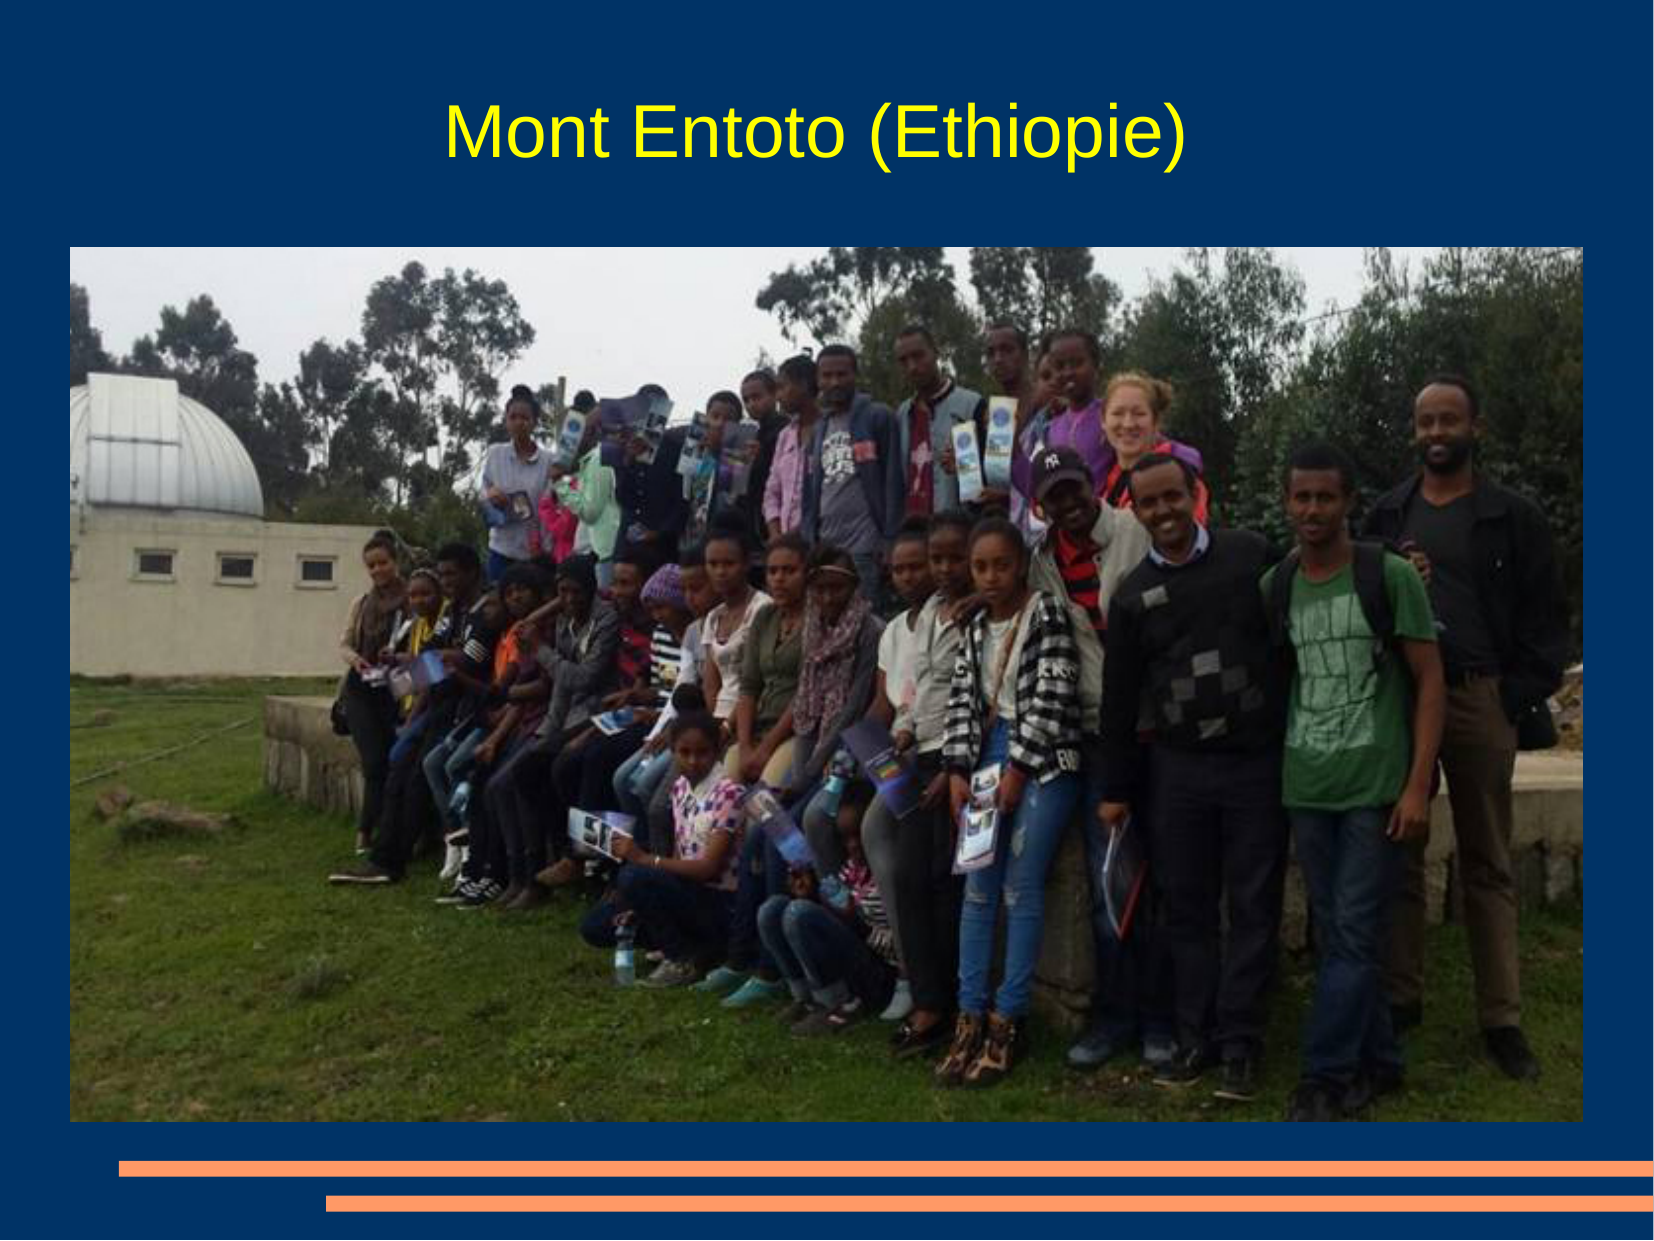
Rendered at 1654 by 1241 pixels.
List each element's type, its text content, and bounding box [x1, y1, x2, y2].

picture [70, 247, 1583, 1123]
title Mont Entoto (Ethiopie) [82, 49, 1571, 213]
